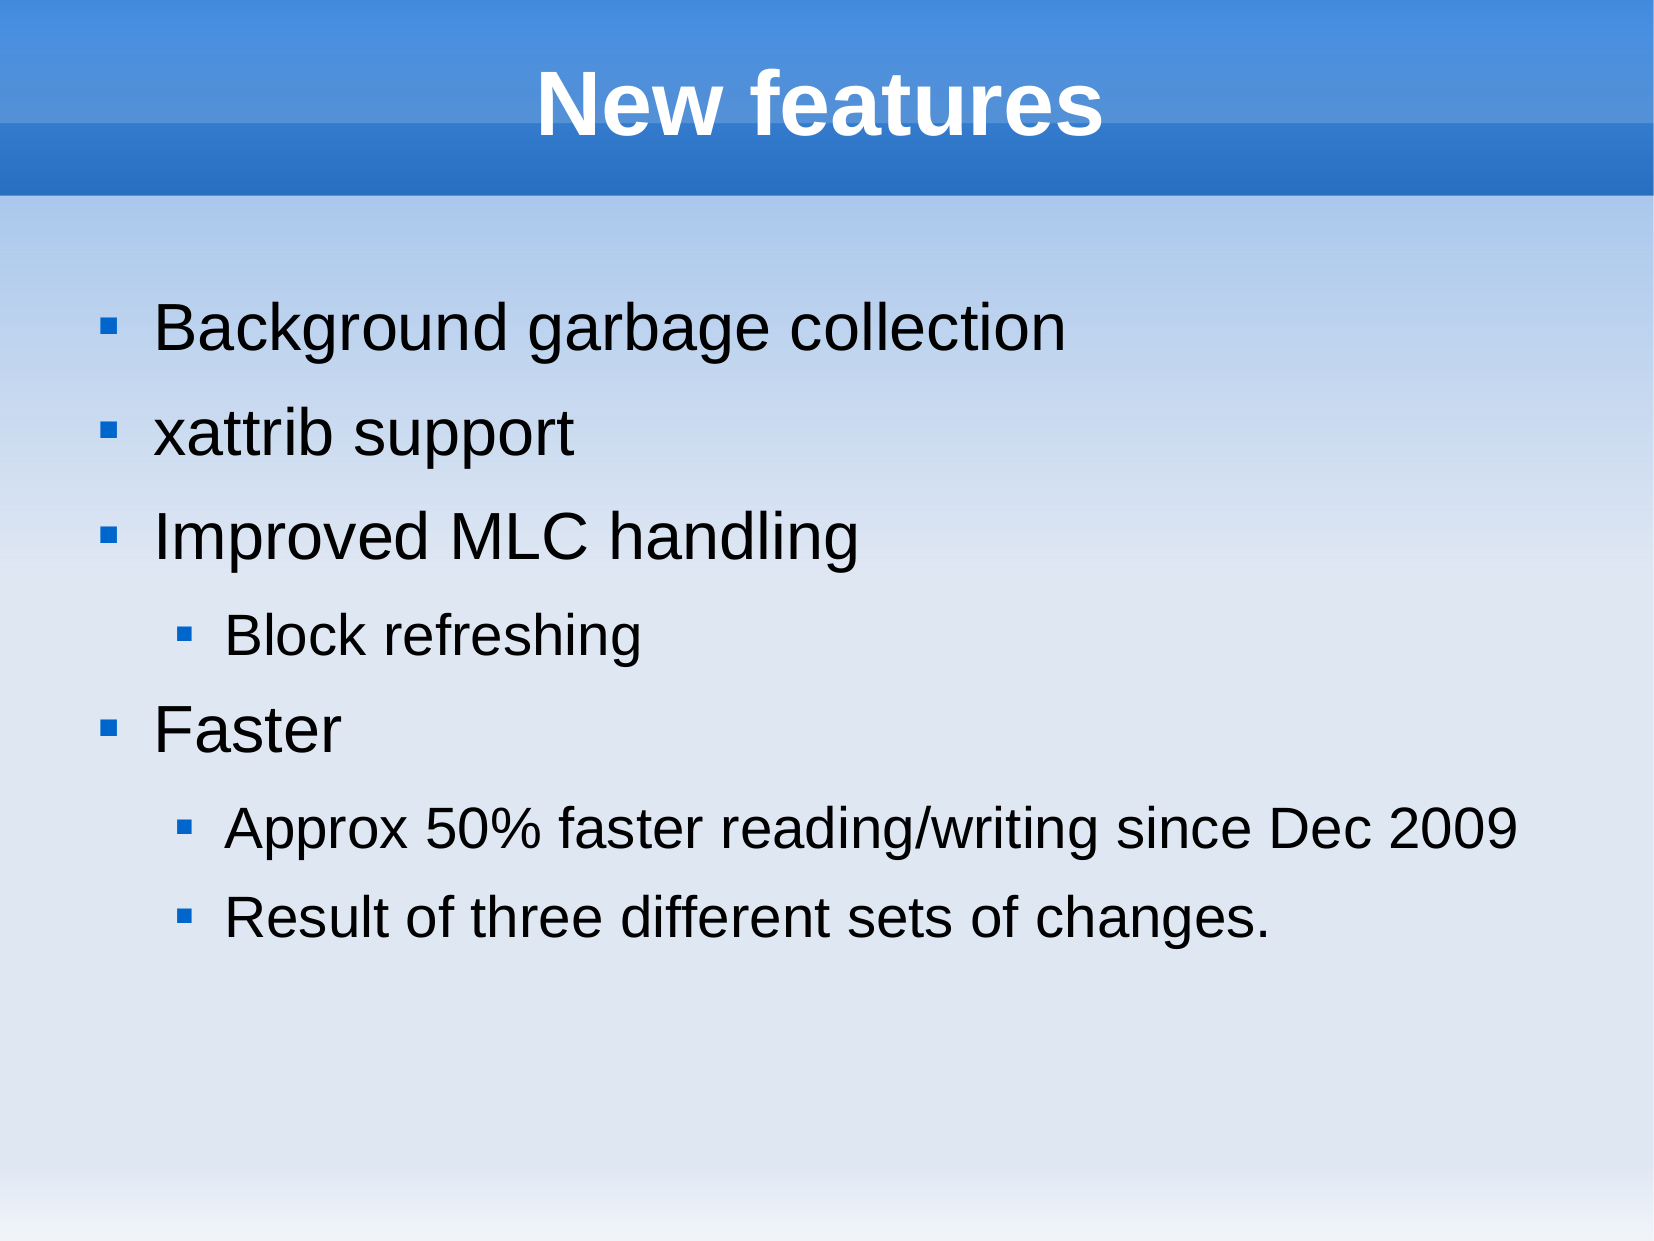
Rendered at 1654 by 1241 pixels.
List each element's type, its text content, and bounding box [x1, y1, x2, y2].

list Background garbage collection xattrib support Improved MLC handling Block refreshing Faster Approx 50% faster reading/writing since Dec 2009 Result of three different sets of changes. [82, 290, 1571, 1094]
picture [0, 0, 1654, 1241]
title New features [76, 0, 1565, 208]
